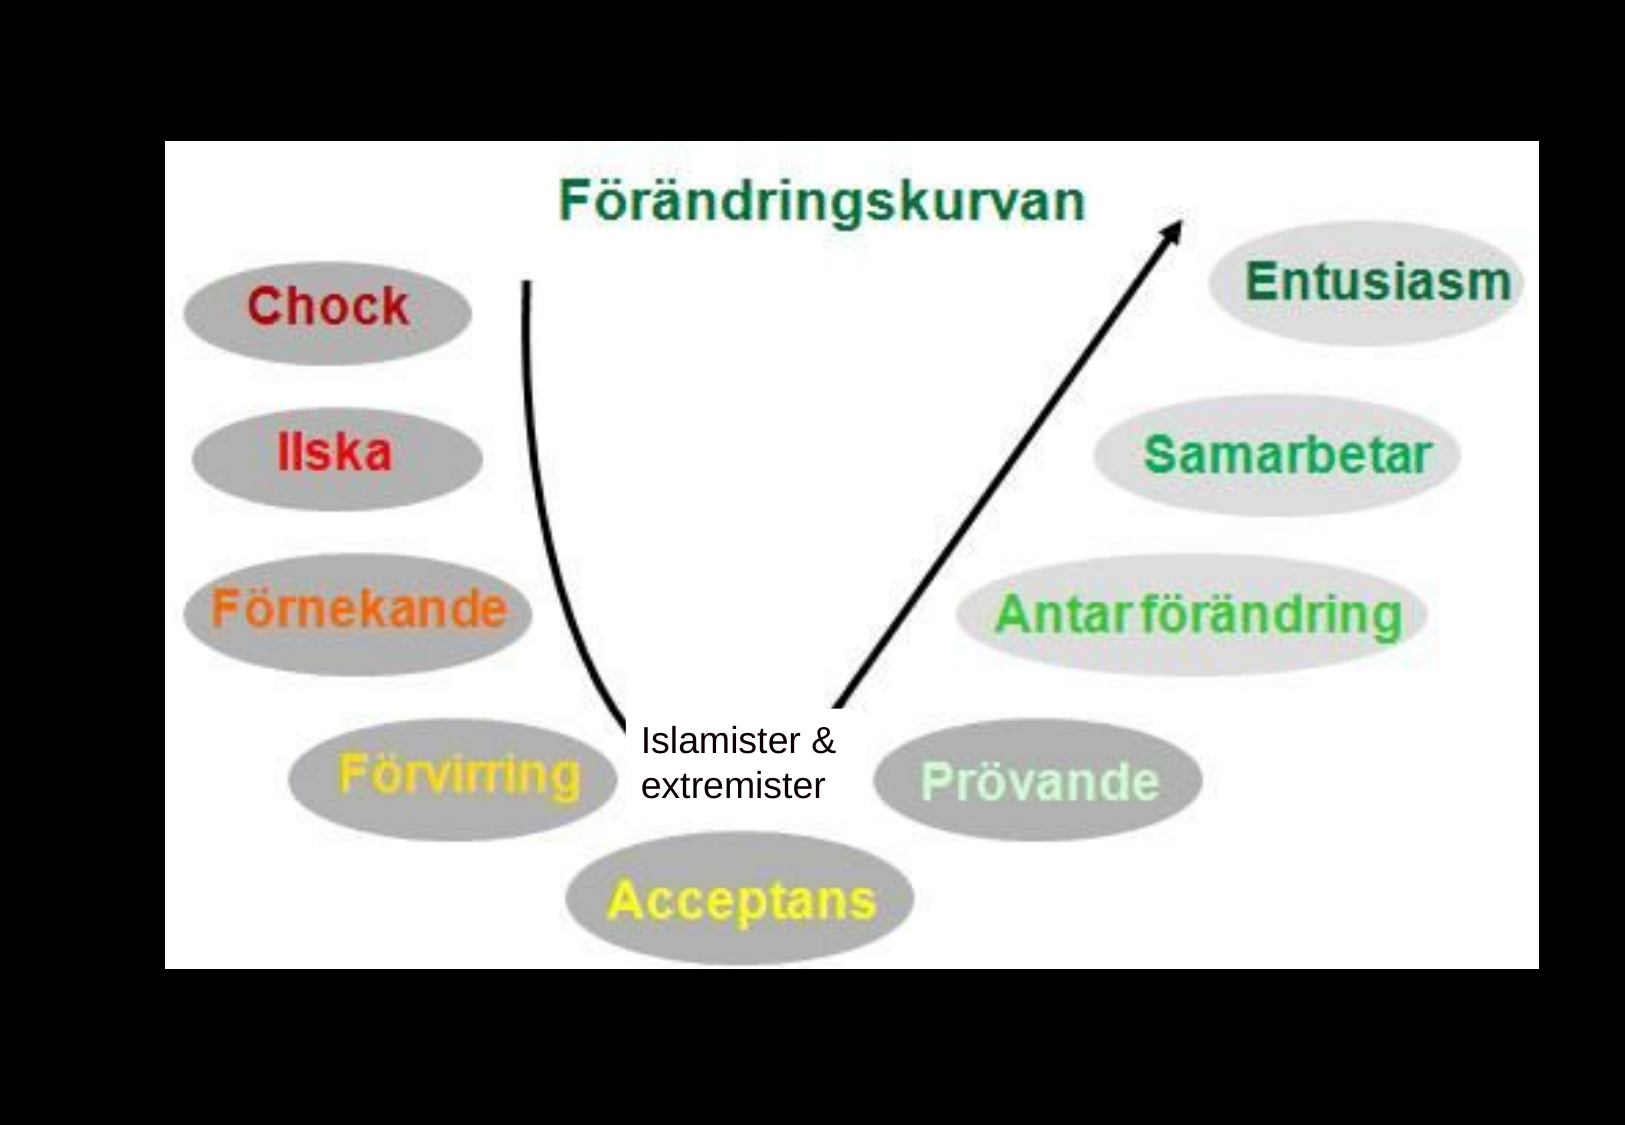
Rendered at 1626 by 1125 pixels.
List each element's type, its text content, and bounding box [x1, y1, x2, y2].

text_box Islamister & extremister [625, 708, 863, 814]
picture [165, 141, 1539, 969]
